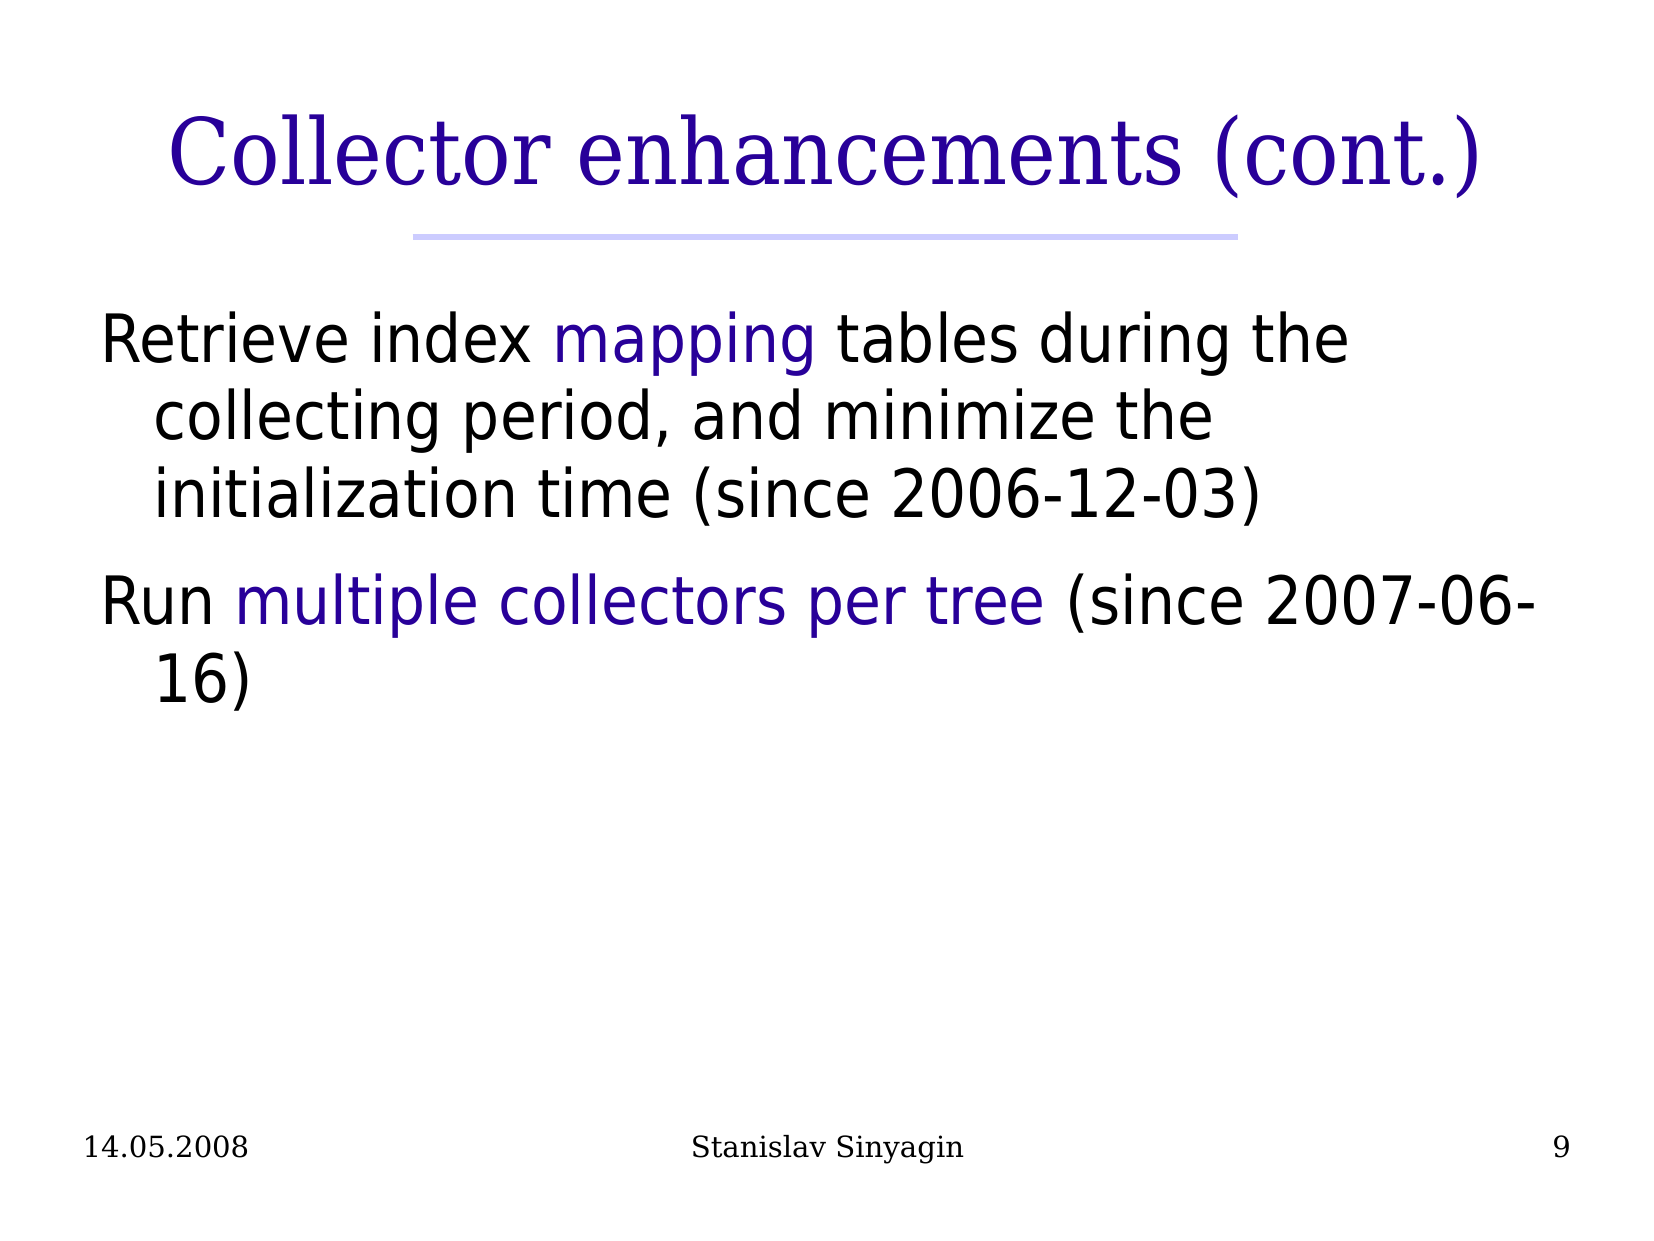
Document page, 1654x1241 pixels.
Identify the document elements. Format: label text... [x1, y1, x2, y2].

title Collector enhancements (cont.) [82, 56, 1571, 250]
list Retrieve index mapping tables during the collecting period, and minimize the initialization time (since 2006-12-03) Run multiple collectors per tree (since 2007-06-16) [82, 300, 1571, 1094]
